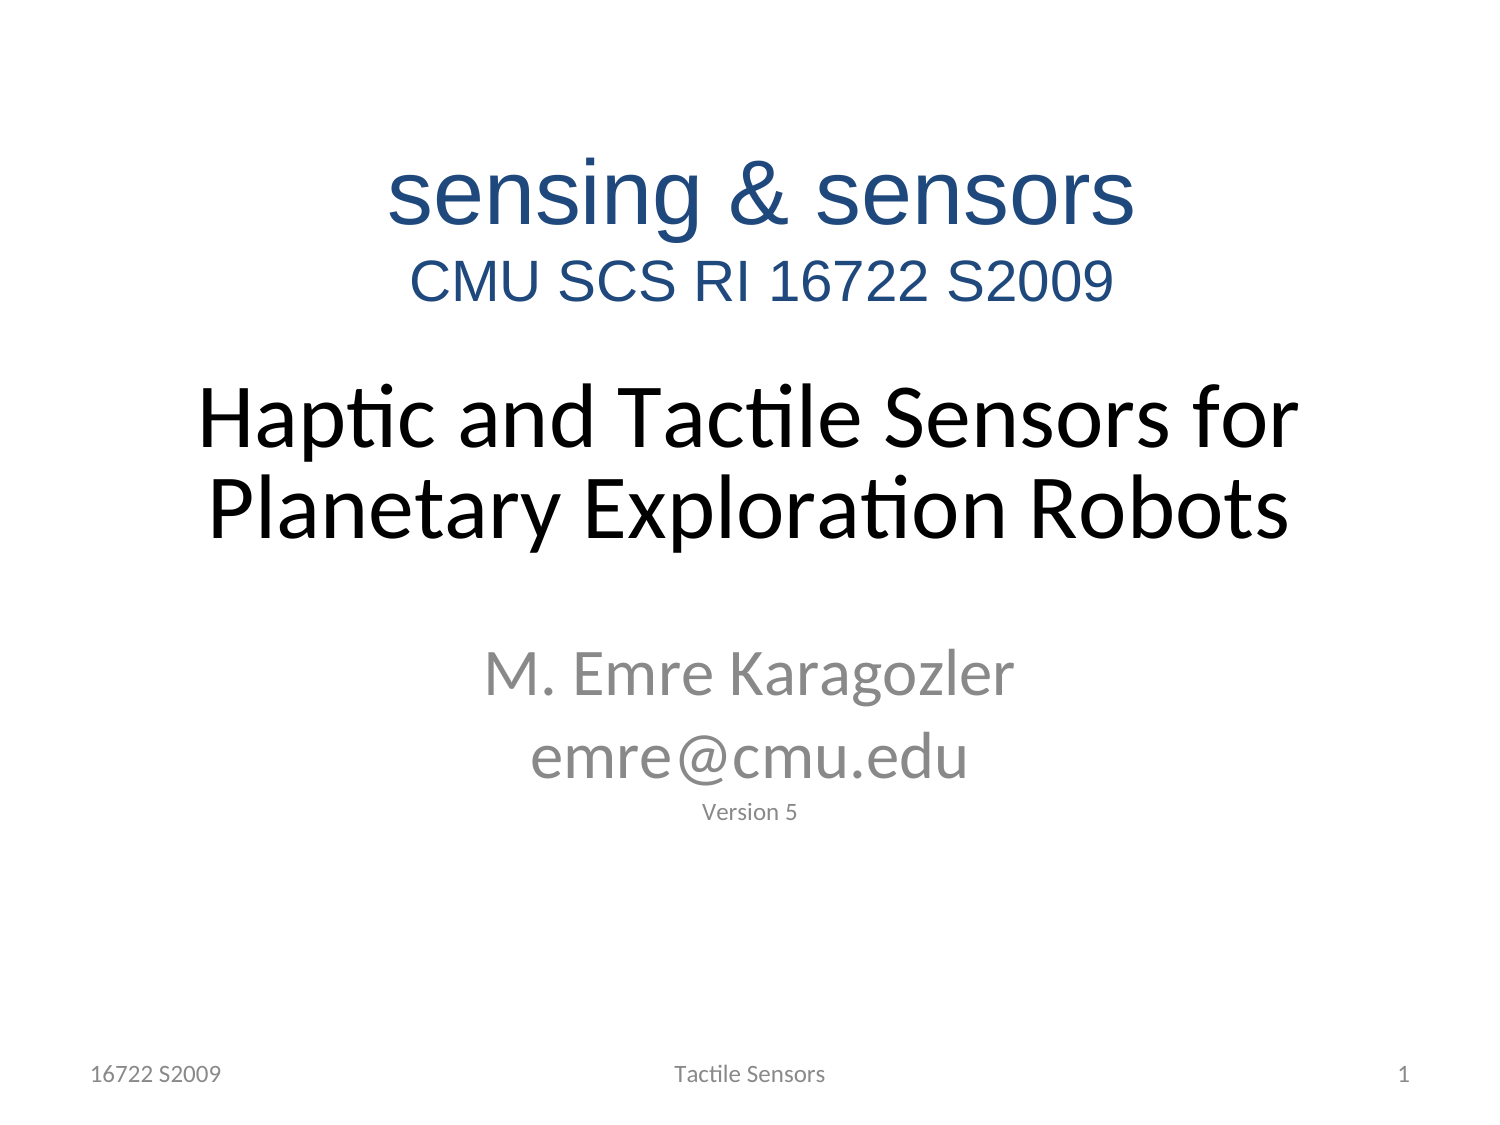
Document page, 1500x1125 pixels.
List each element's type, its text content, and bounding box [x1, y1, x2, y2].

text_box 16722 S2009 [74, 1042, 426, 1103]
text_box <number> [1074, 1042, 1426, 1103]
text_box M. Emre Karagozler emre@cmu.edu Version 5 [225, 637, 1276, 926]
text_box Tactile Sensors [512, 1042, 988, 1103]
title Haptic and Tactile Sensors for Planetary Exploration Robots [112, 349, 1388, 591]
text_box sensing & sensors CMU SCS RI 16722 S2009 [324, 125, 1200, 321]
